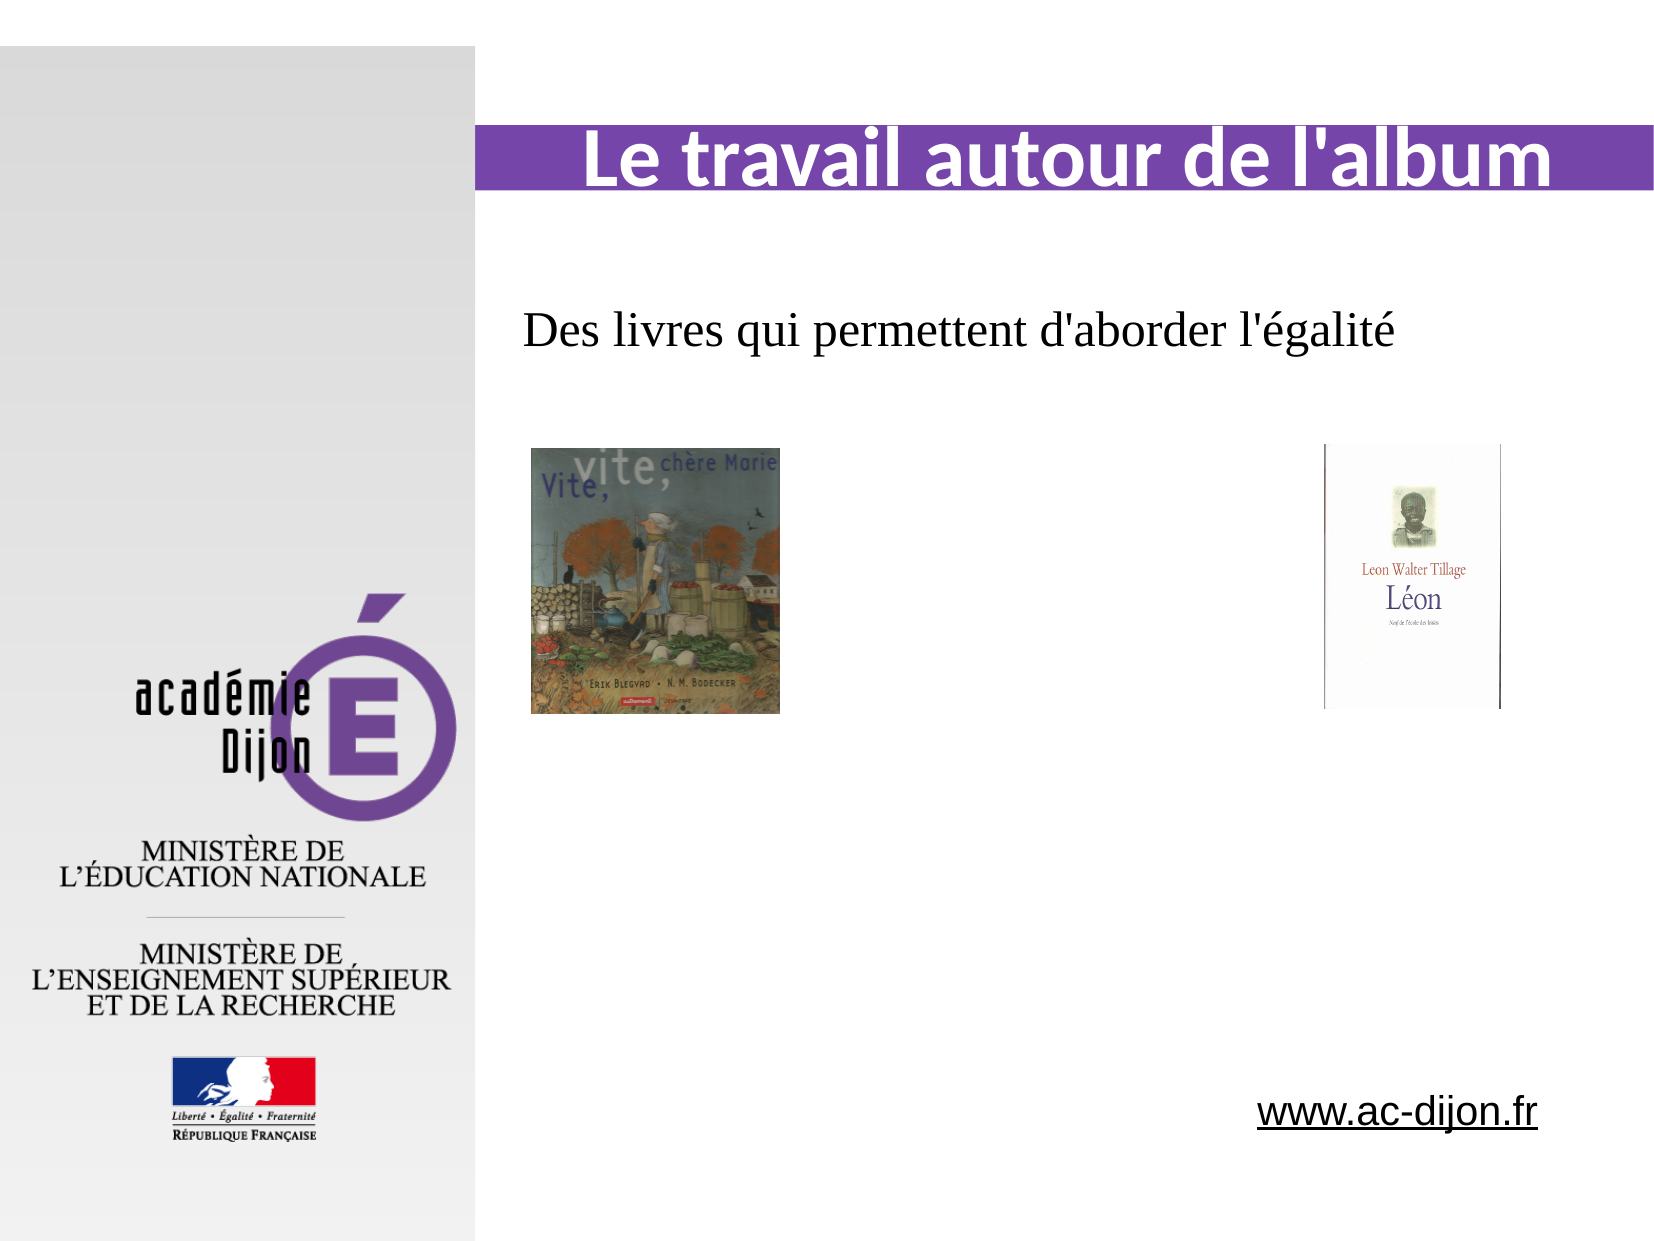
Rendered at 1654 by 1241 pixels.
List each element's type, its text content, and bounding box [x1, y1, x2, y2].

picture [531, 448, 780, 714]
list Des livres qui permettent d'aborder l'égalité [507, 289, 1570, 1026]
title Le travail autour de l'album [397, 49, 1570, 256]
picture [1324, 444, 1501, 709]
picture [32, 593, 457, 1142]
